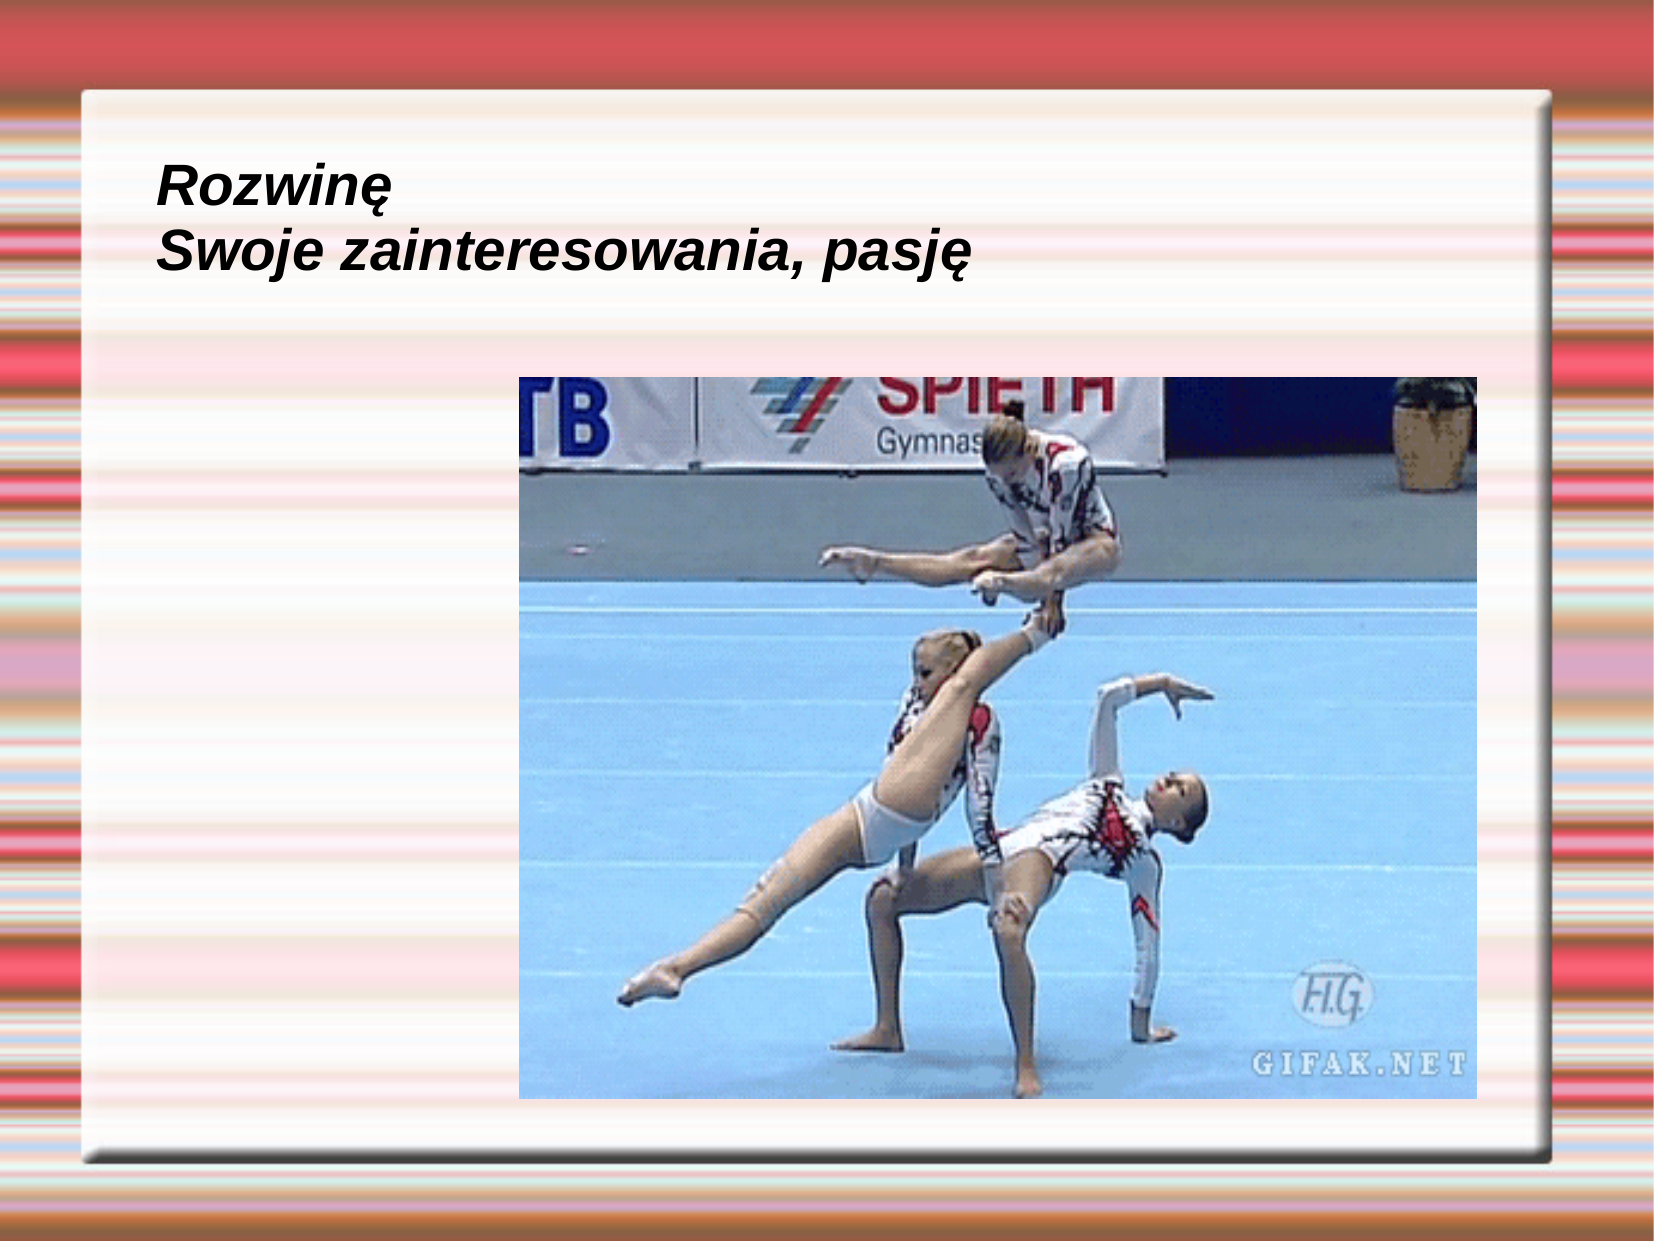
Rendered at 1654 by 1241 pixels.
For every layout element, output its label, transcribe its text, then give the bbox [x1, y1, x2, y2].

picture [519, 377, 1477, 1099]
text_box Rozwinę Swoje zainteresowania, pasję [141, 145, 662, 426]
